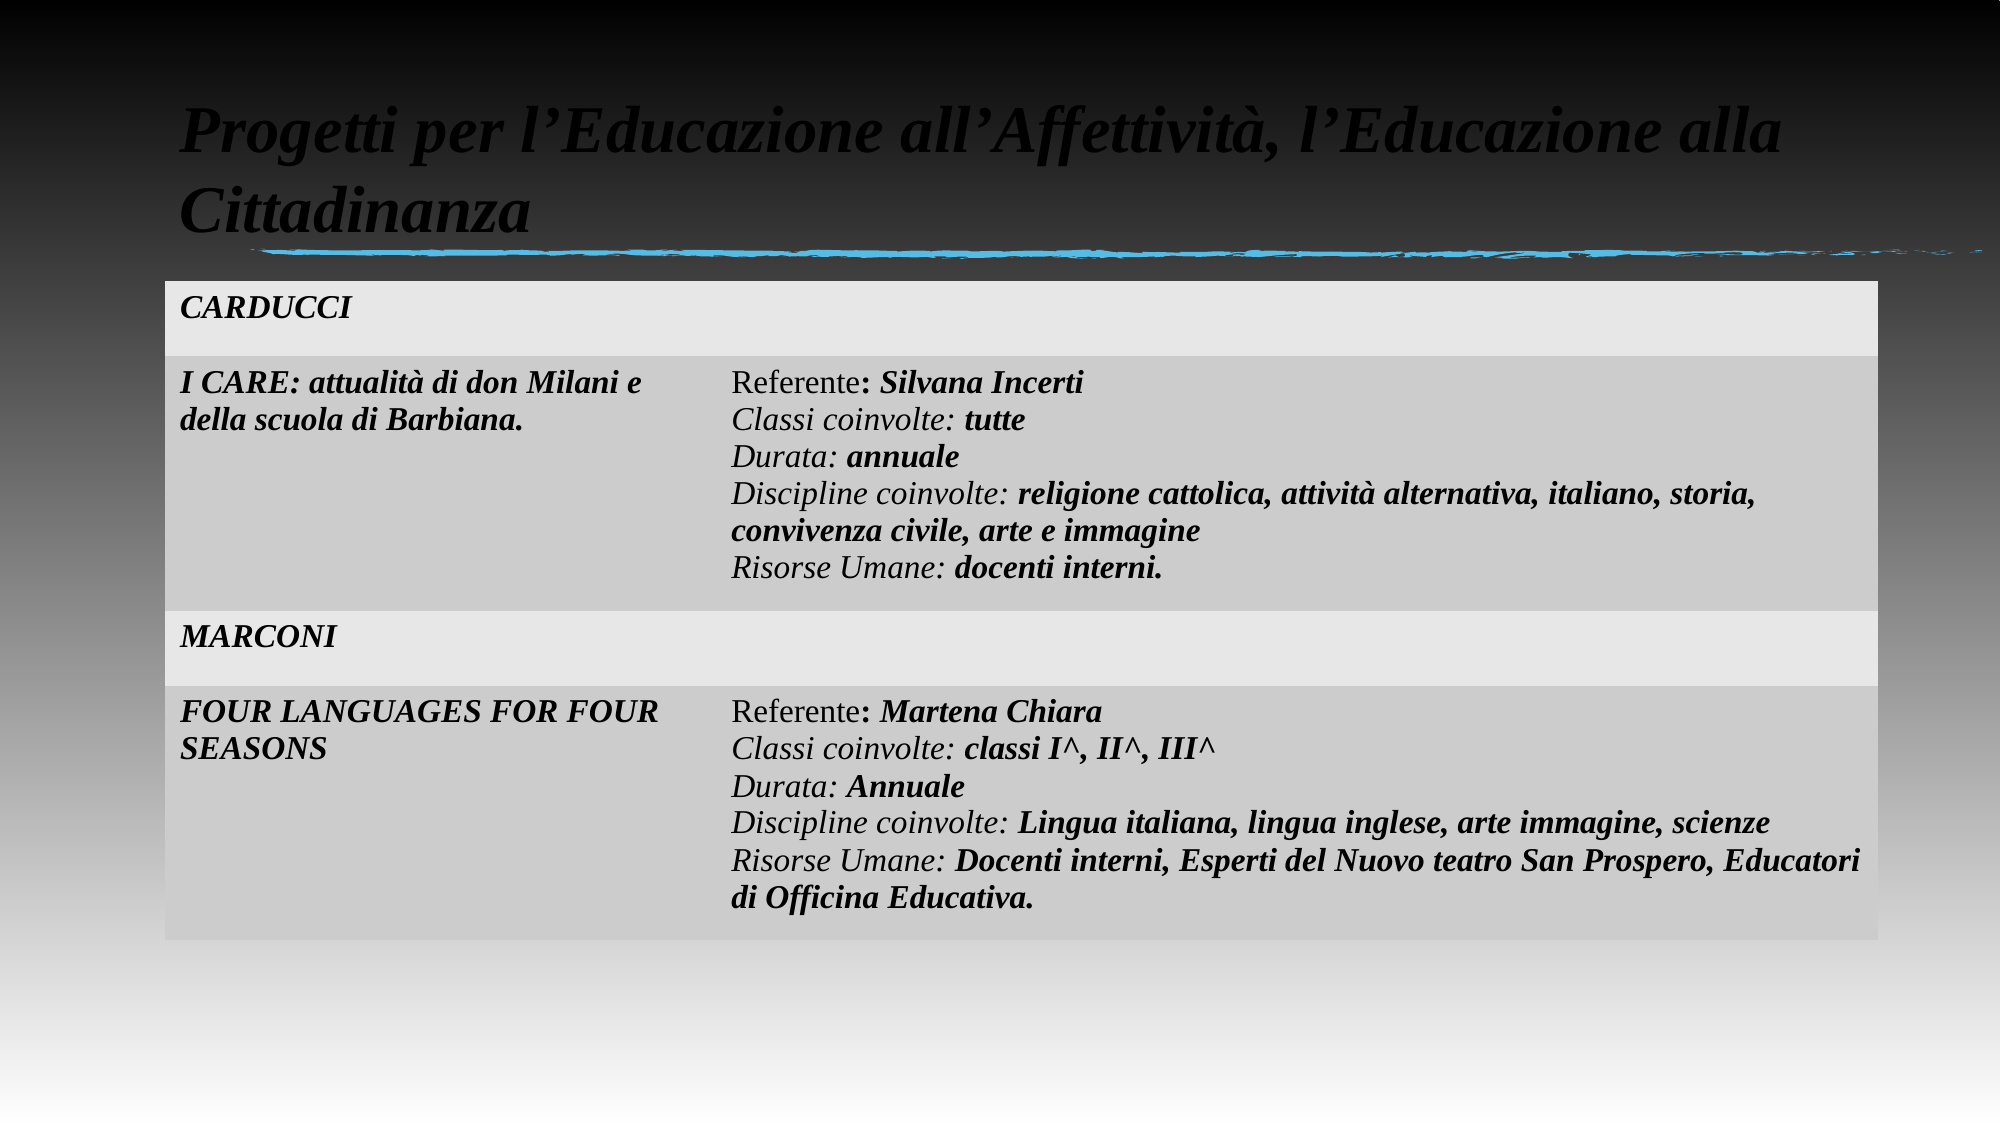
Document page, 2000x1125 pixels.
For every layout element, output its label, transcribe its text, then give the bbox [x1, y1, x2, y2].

table_cell Referente: Silvana Incerti Classi coinvolte: tutte Durata: annuale Discipline coinvolte: religione cattolica, attività alternativa, italiano, storia, convivenza civile, arte e immagine Risorse Umane: docenti interni. [716, 356, 1878, 611]
table_cell FOUR LANGUAGES FOR FOUR SEASONS [165, 686, 716, 940]
title [195, 20, 1933, 232]
table_header CARDUCCI [165, 281, 716, 356]
table_header [716, 281, 1878, 356]
table_cell MARCONI [165, 611, 716, 686]
table_cell [716, 611, 1878, 686]
text_box Progetti per l’Educazione all’Affettività, l’Educazione alla Cittadinanza [165, 78, 1878, 253]
table_cell I CARE: attualità di don Milani e della scuola di Barbiana. [165, 356, 716, 611]
table_cell Referente: Martena Chiara Classi coinvolte: classi I^, II^, III^ Durata: Annuale Discipline coinvolte: Lingua italiana, lingua inglese, arte immagine, scienze Risorse Umane: Docenti interni, Esperti del Nuovo teatro San Prospero, Educatori di Officina Educativa. [716, 686, 1878, 940]
